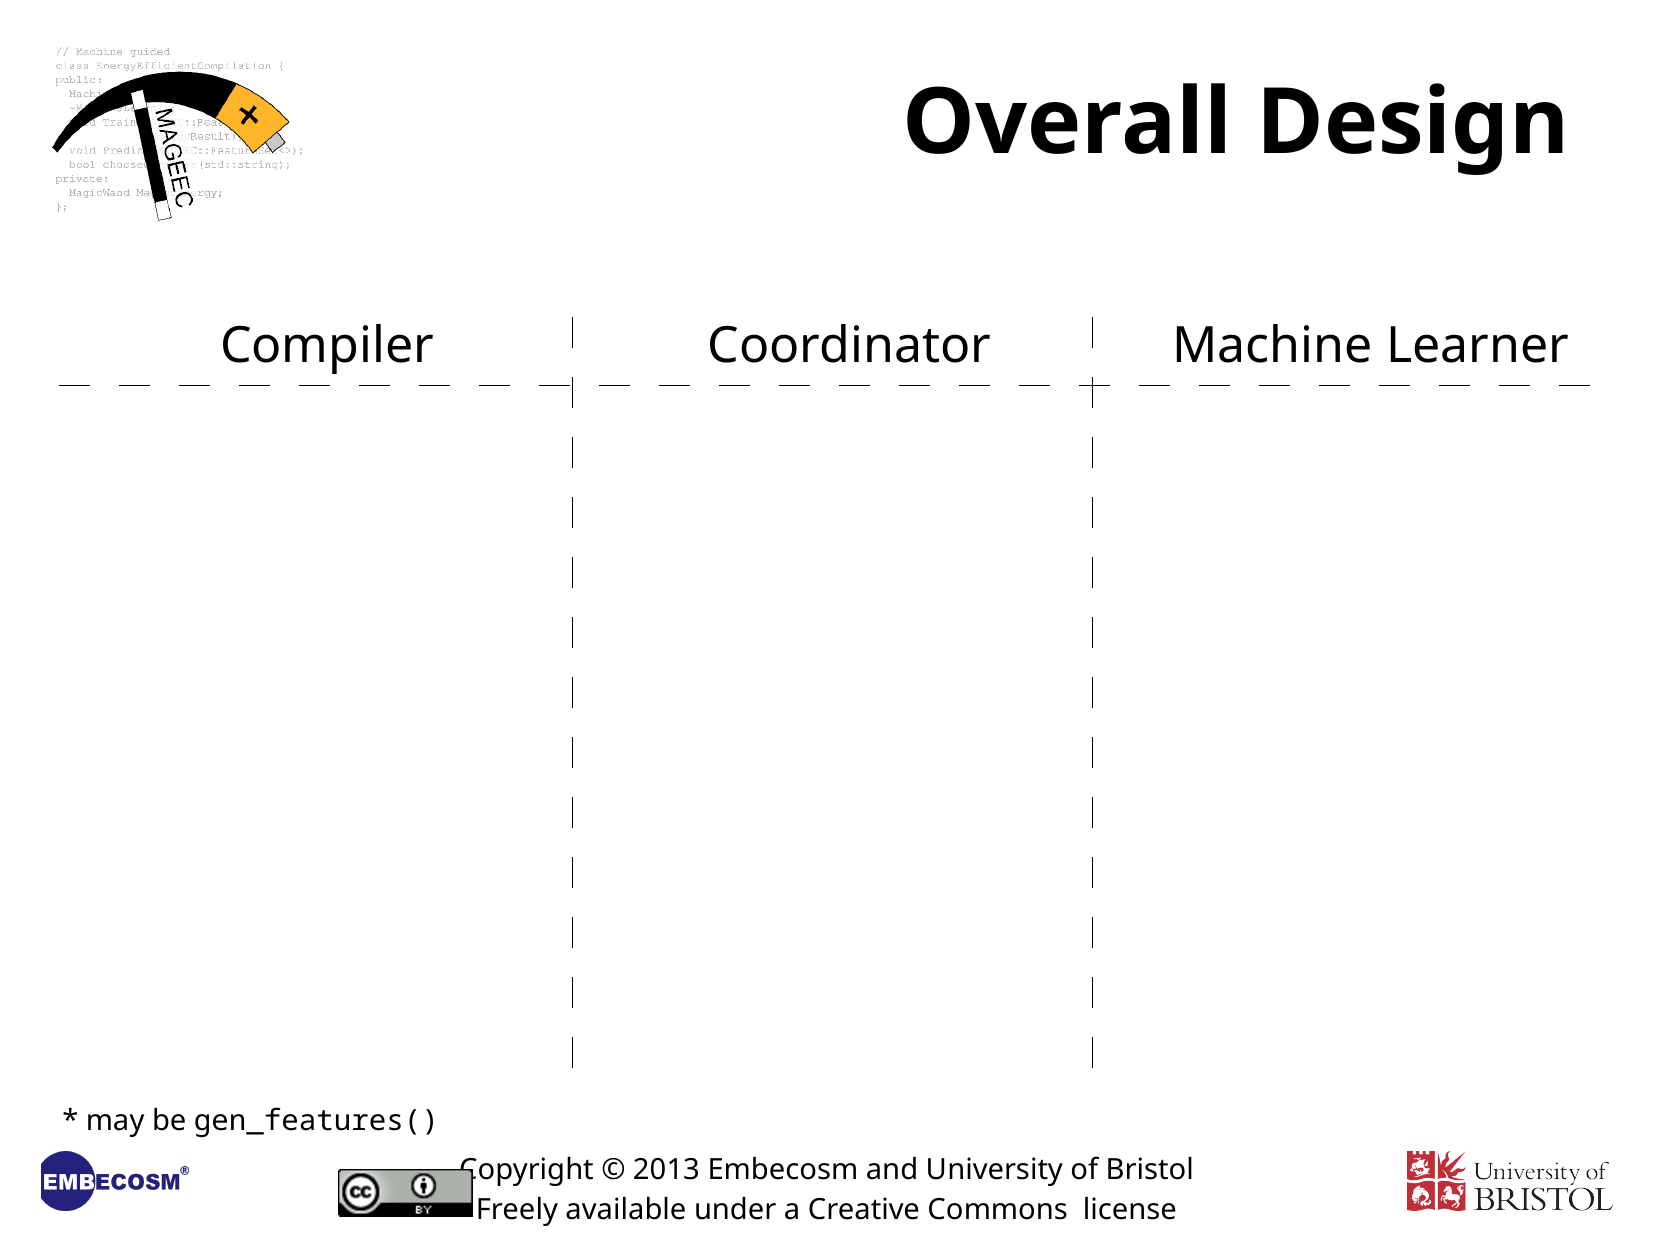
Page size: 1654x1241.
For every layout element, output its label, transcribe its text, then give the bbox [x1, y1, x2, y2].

picture [41, 1151, 189, 1211]
text_box Compiler [205, 301, 427, 383]
text_box Coordinator [692, 301, 973, 383]
picture [52, 47, 302, 225]
picture [338, 1169, 473, 1217]
text_box * may be gen_features() [47, 1091, 436, 1155]
title Overall Design [326, 32, 1571, 205]
text_box Machine Learner [1157, 301, 1541, 383]
picture [1407, 1151, 1613, 1211]
